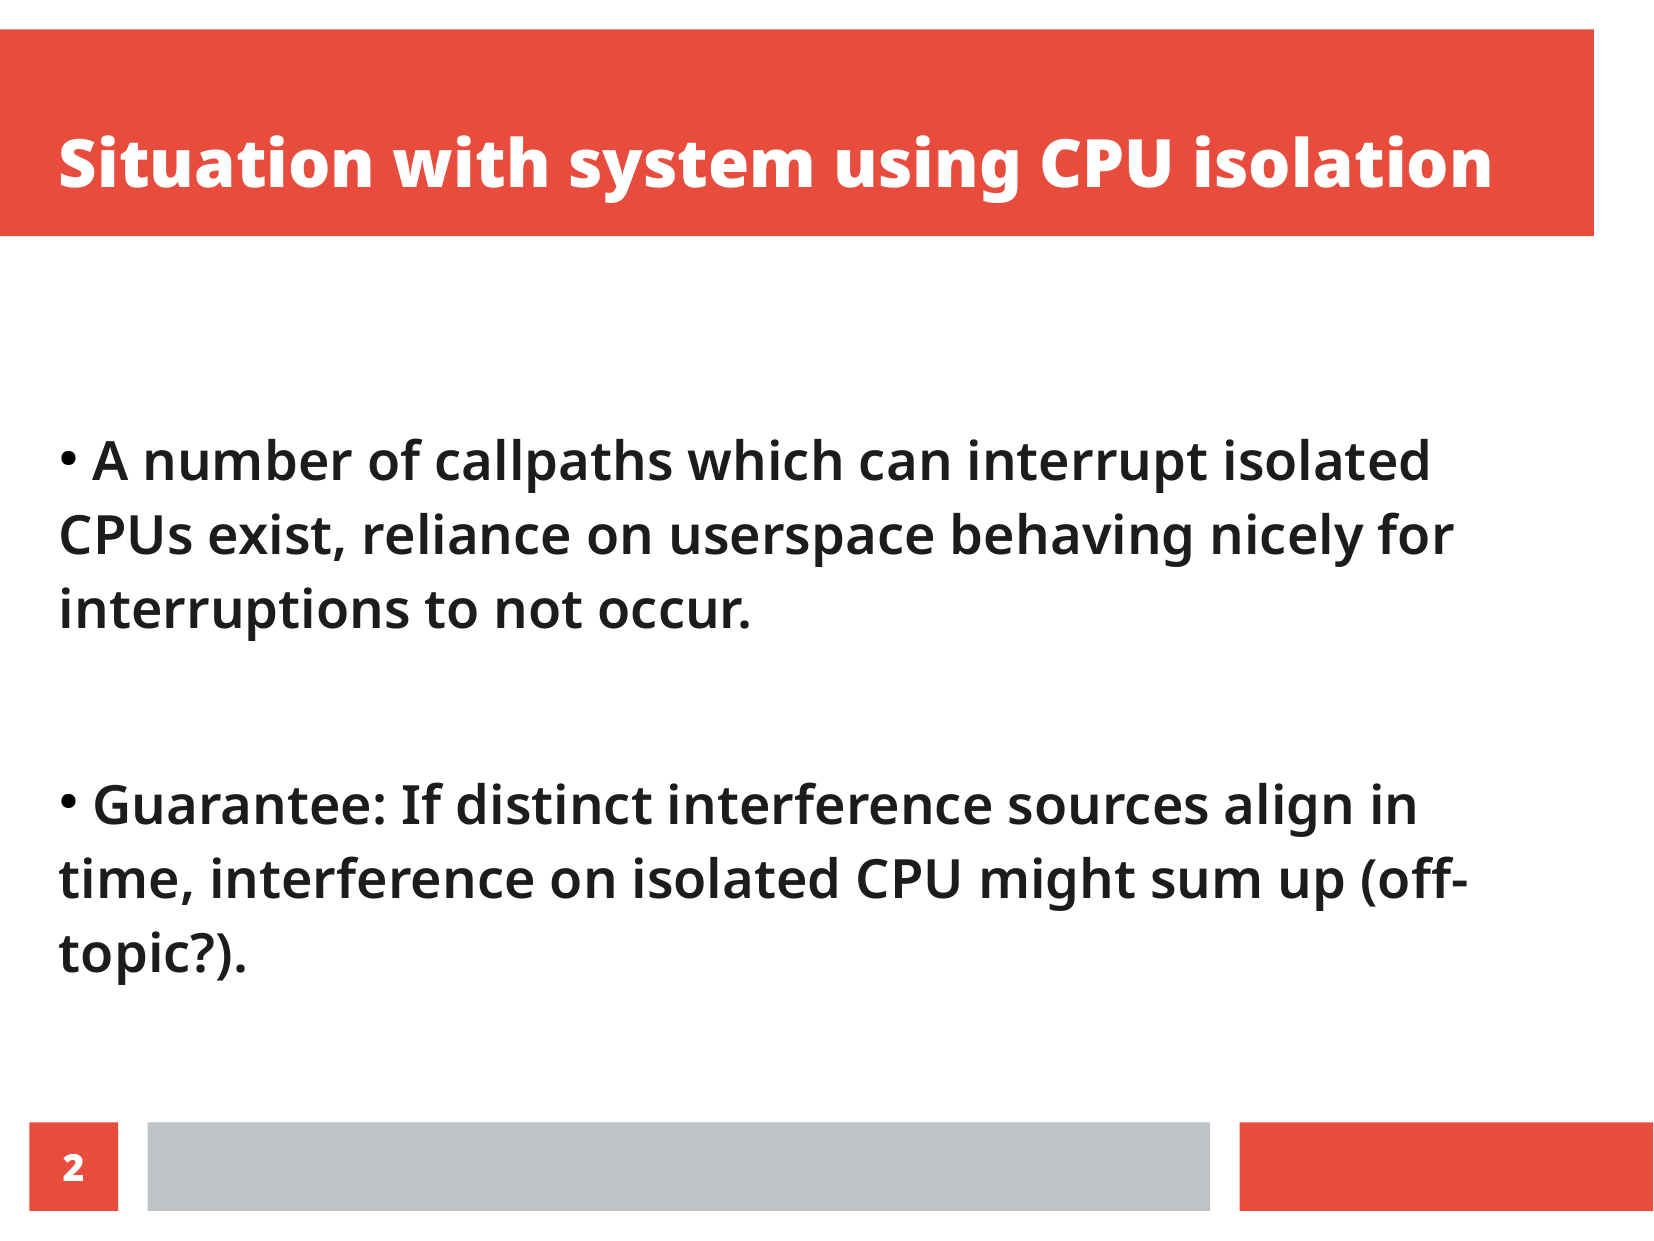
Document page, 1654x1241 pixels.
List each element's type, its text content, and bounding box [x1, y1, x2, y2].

title Situation with system using CPU isolation [58, 59, 1594, 207]
list A number of callpaths which can interrupt isolated CPUs exist, reliance on userspace behaving nicely for interruptions to not occur. Guarantee: If distinct interference sources align in time, interference on isolated CPU might sum up (off-topic?). [58, 324, 1565, 1093]
